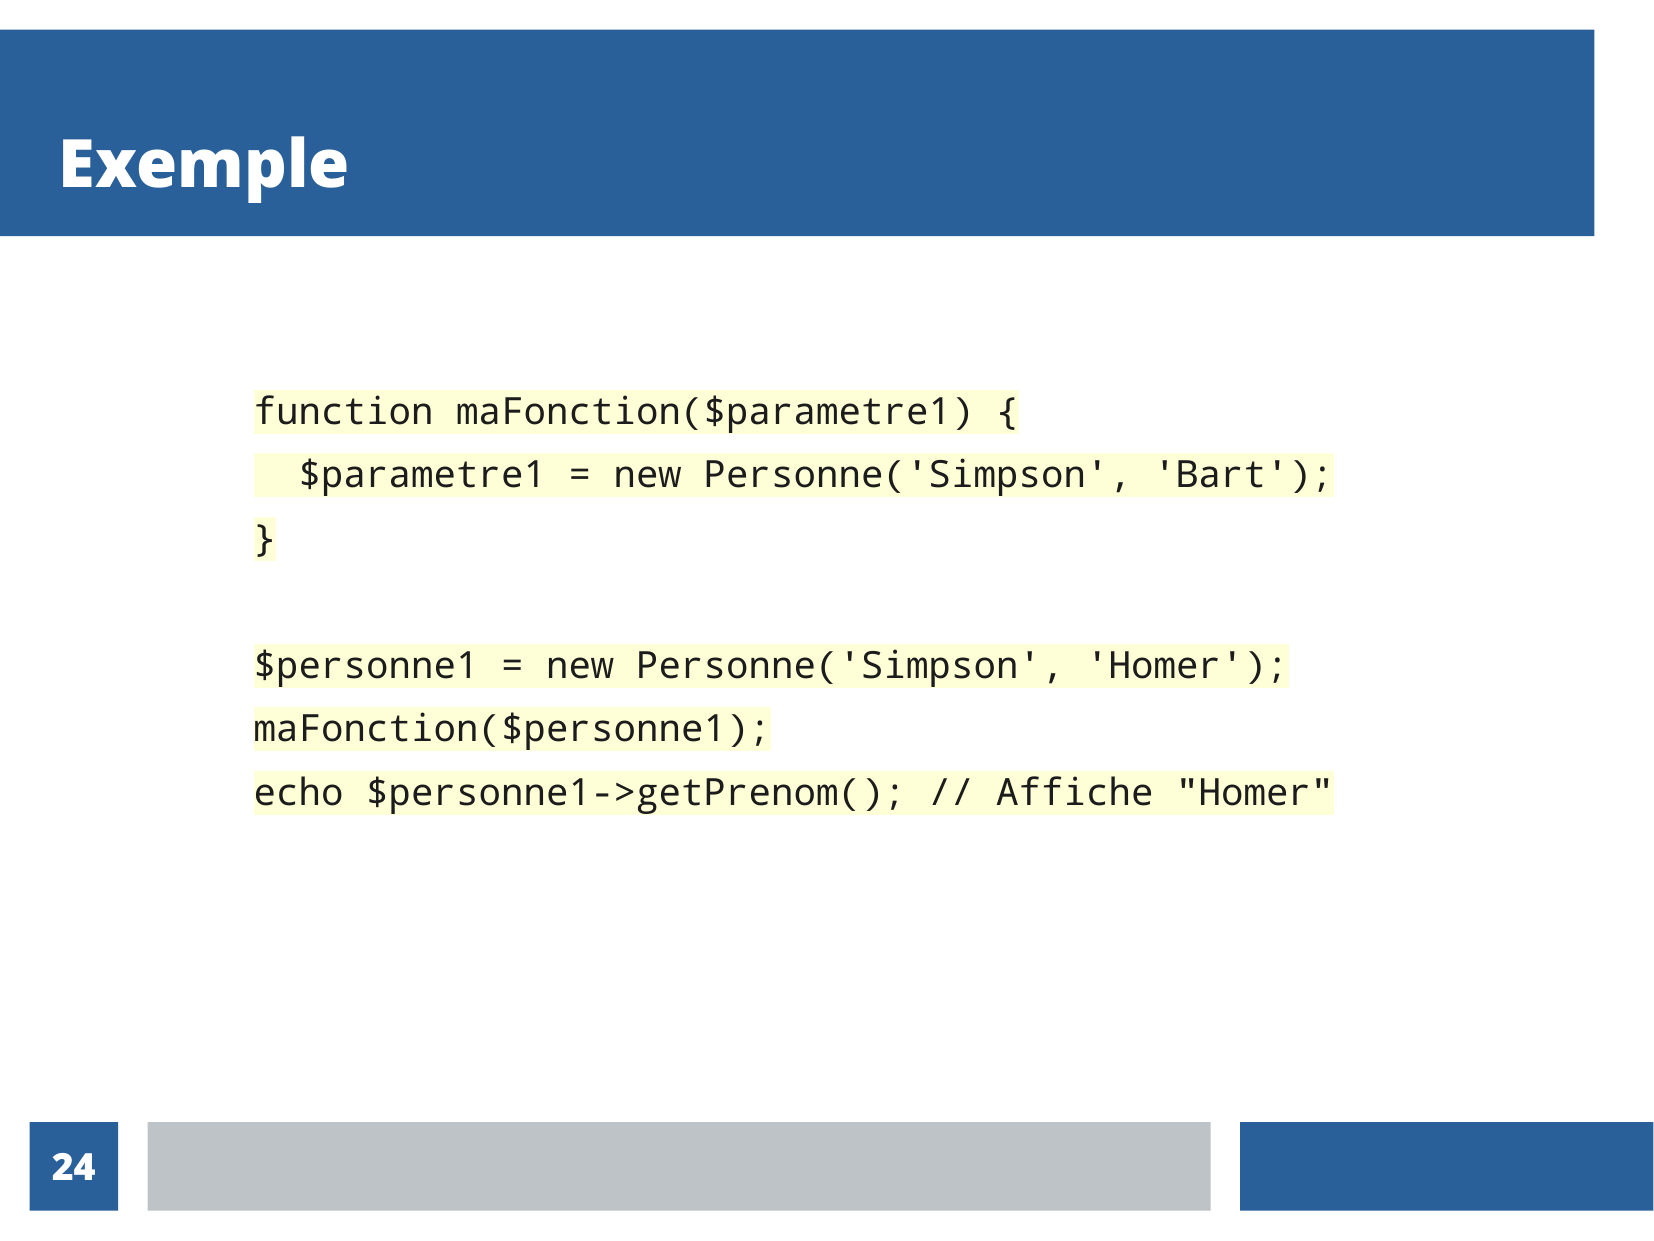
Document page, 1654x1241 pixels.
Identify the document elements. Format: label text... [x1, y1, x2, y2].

list function maFonction($parametre1) { $parametre1 = new Personne('Simpson', 'Bart'); } $personne1 = new Personne('Simpson', 'Homer'); maFonction($personne1); echo $personne1->getPrenom(); // Affiche "Homer" [224, 389, 1335, 827]
title Exemple [59, 59, 1595, 207]
